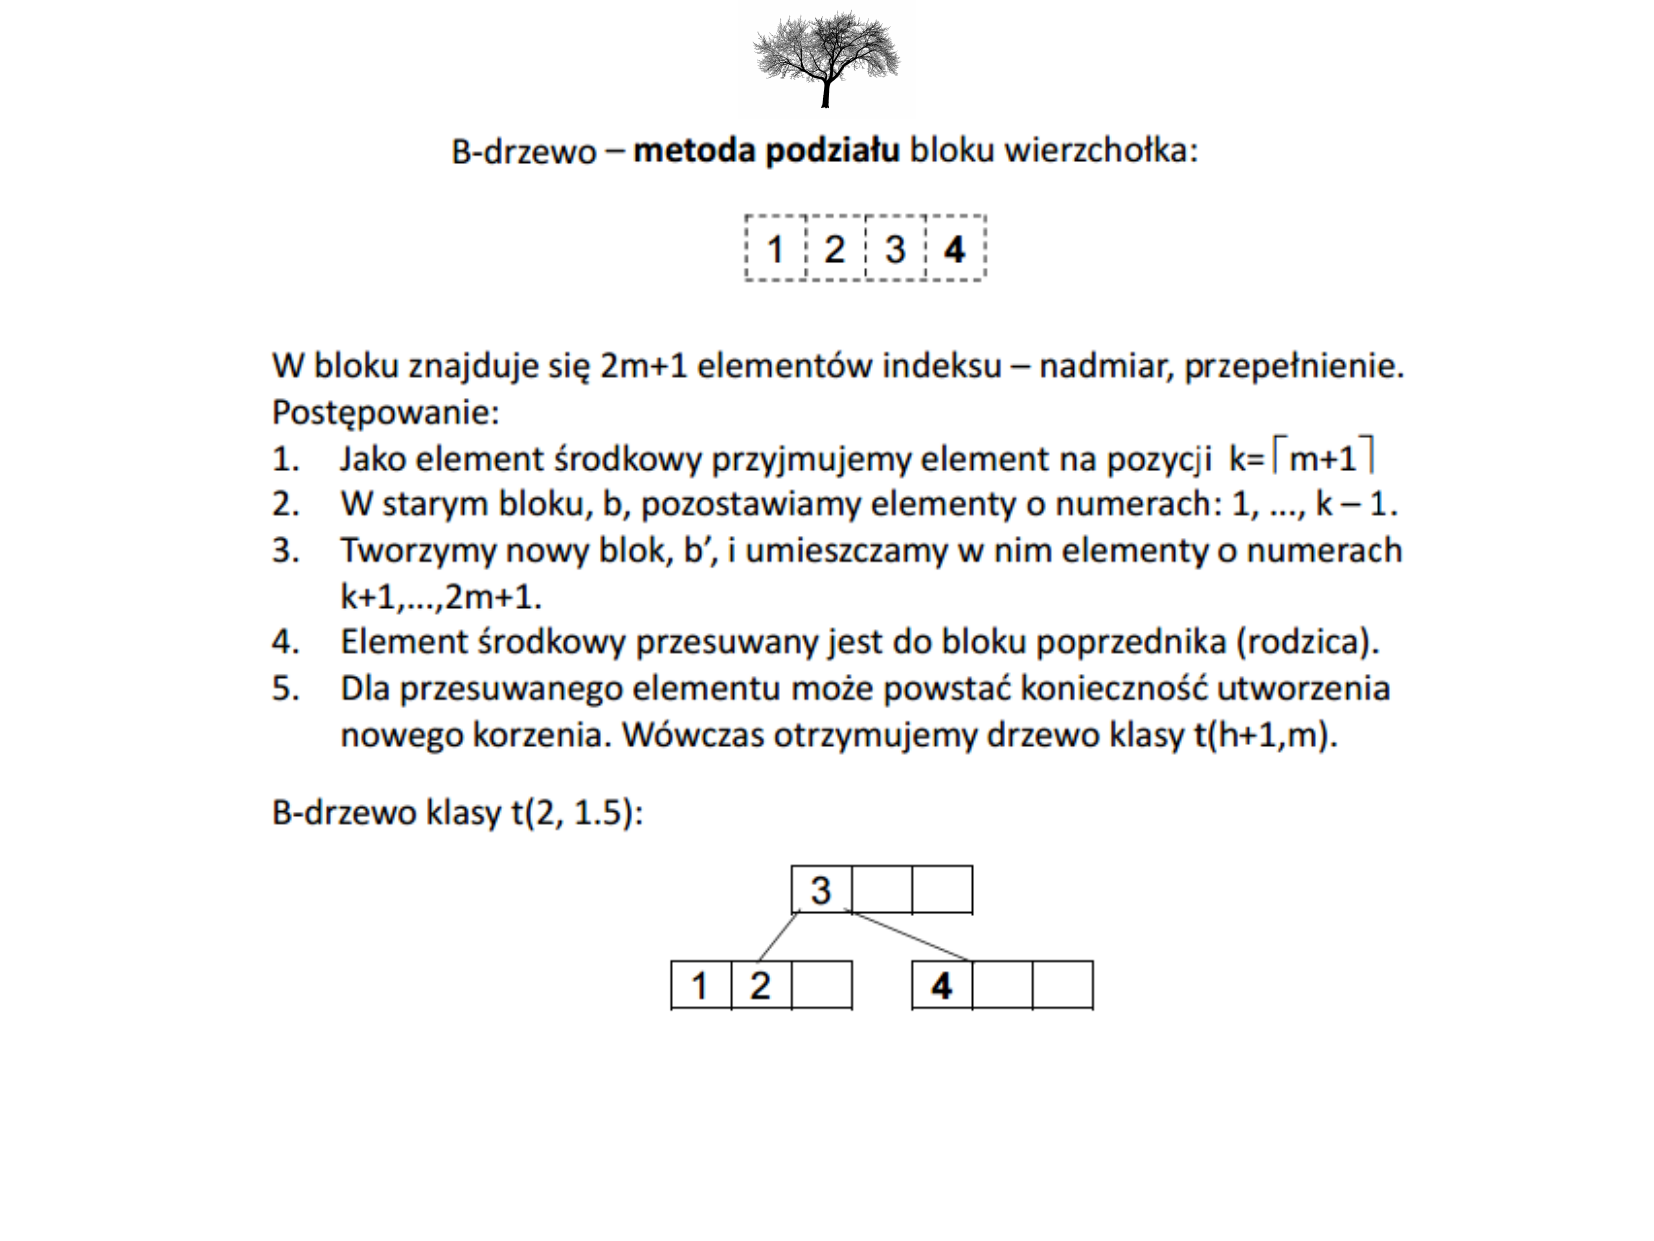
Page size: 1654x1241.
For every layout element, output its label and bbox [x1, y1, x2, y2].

picture [259, 127, 1448, 1017]
picture [738, 0, 916, 119]
